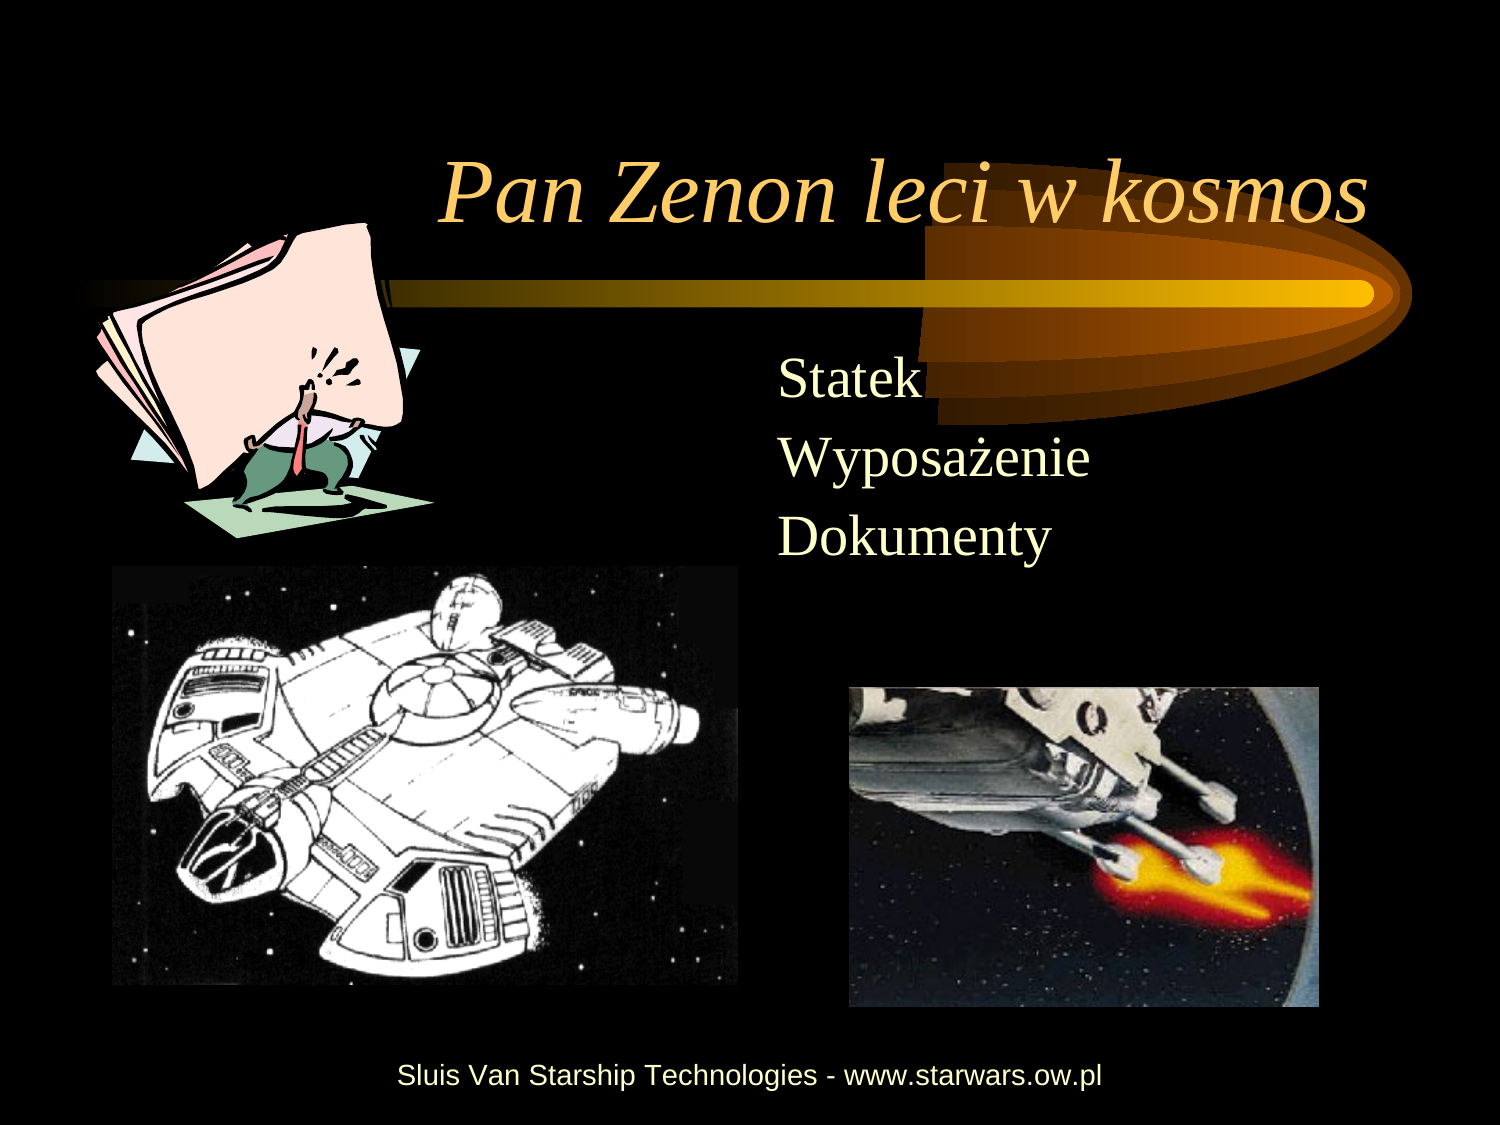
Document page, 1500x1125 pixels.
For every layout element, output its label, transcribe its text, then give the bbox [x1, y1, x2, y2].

picture [112, 566, 738, 985]
picture [87, 212, 438, 542]
title Pan Zenon leci w kosmos [112, 62, 1388, 250]
list Statek Wyposażenie Dokumenty [762, 337, 1388, 1013]
picture [849, 687, 1319, 1007]
